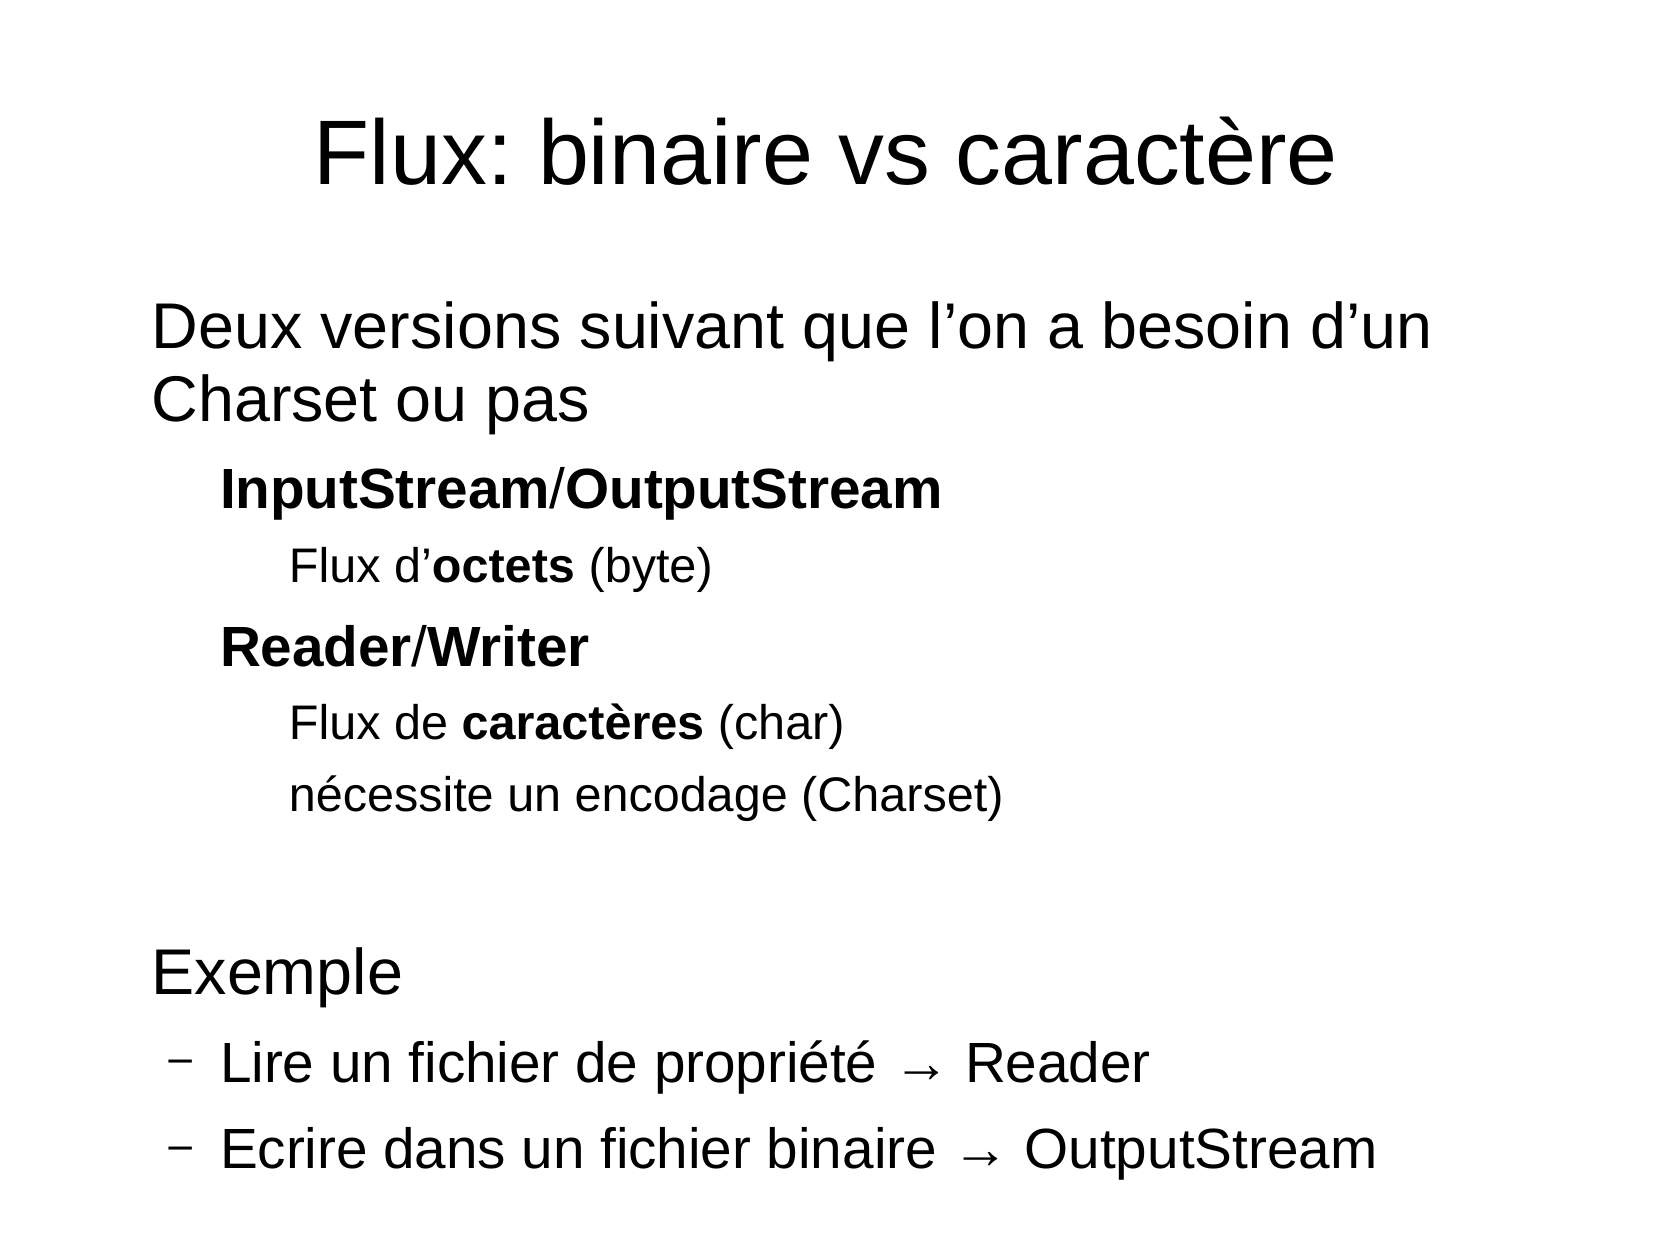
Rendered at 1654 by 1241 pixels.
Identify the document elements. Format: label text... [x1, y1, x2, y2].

list Deux versions suivant que l’on a besoin d’un Charset ou pas InputStream/OutputStream Flux d’octets (byte) Reader/Writer Flux de caractères (char) nécessite un encodage (Charset) Exemple Lire un fichier de propriété → Reader Ecrire dans un fichier binaire → OutputStream [82, 290, 1571, 1186]
title Flux: binaire vs caractère [82, 49, 1571, 257]
